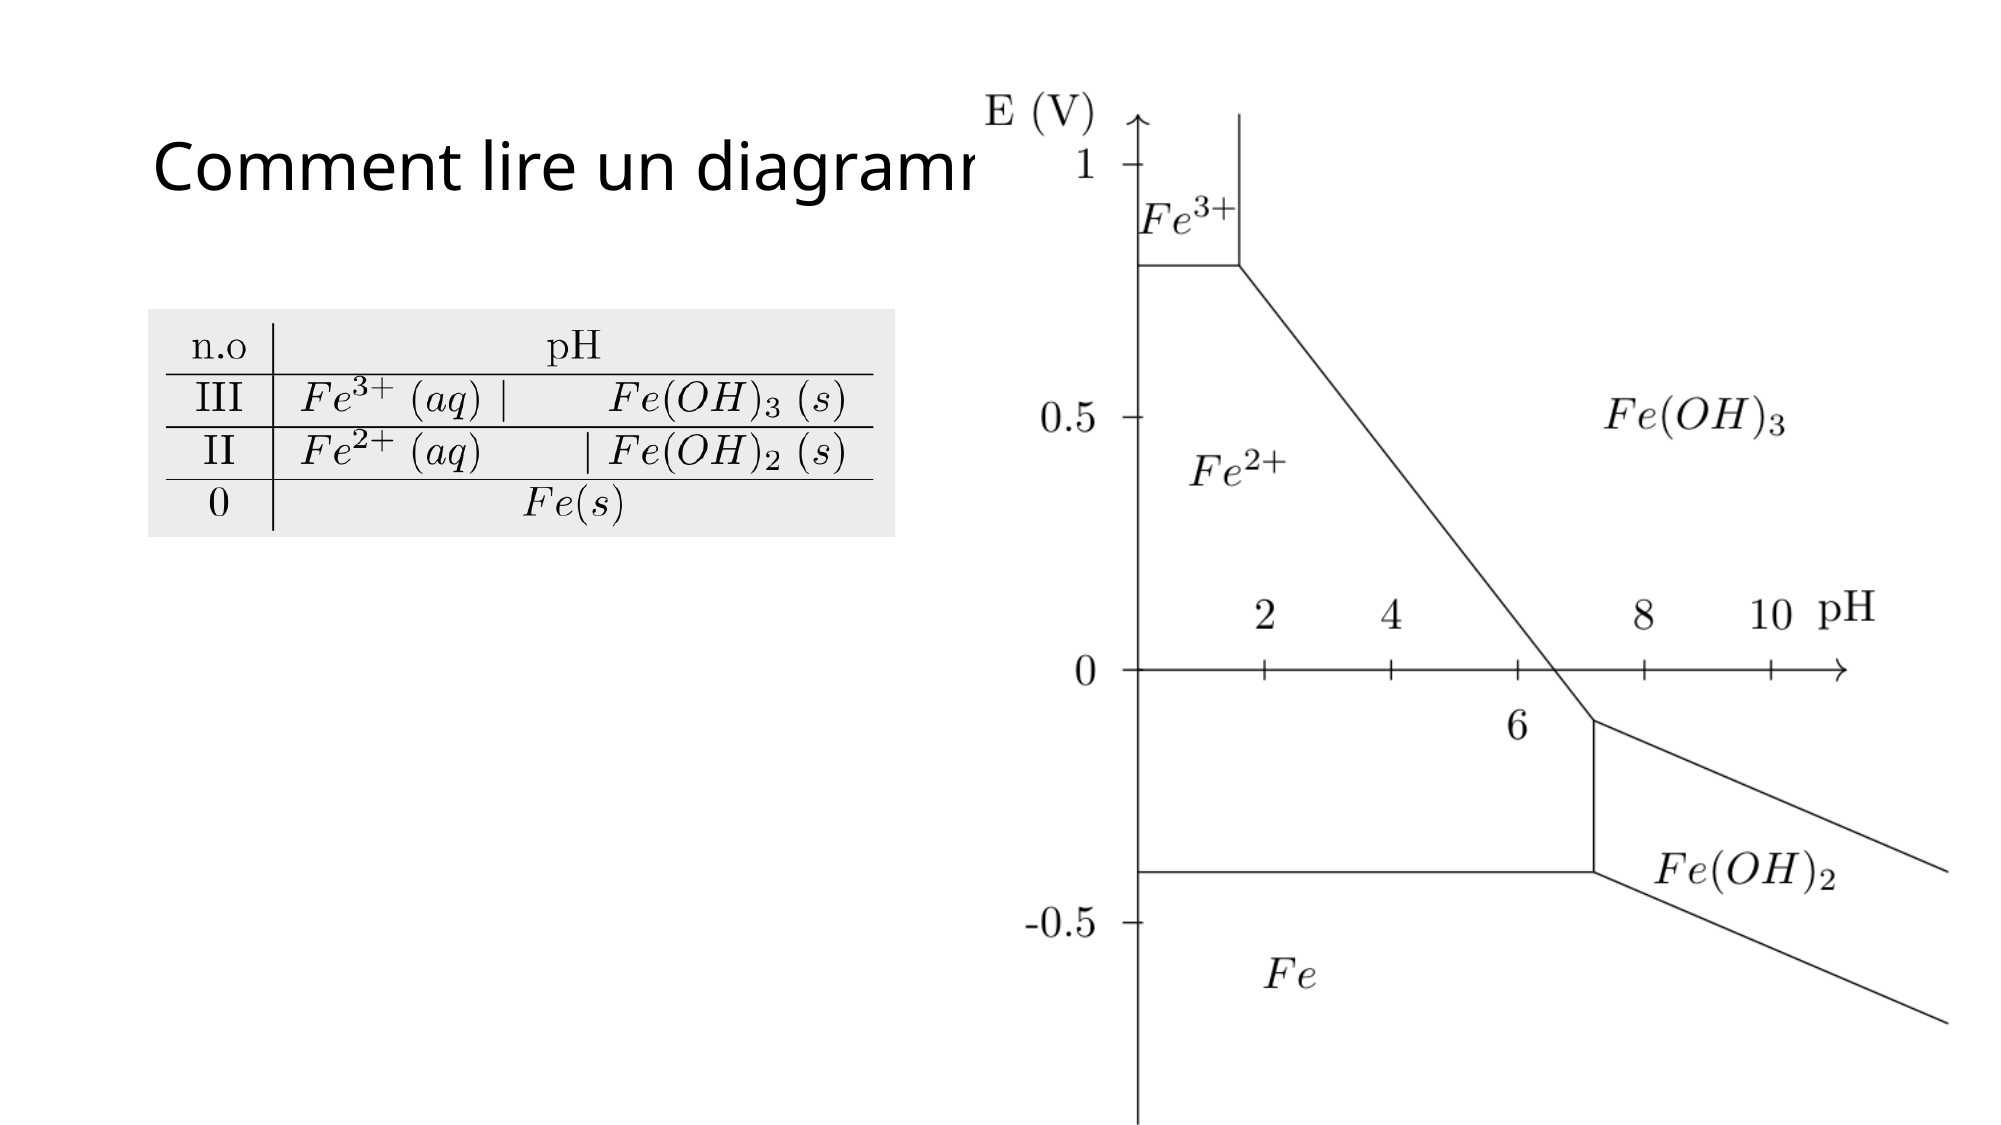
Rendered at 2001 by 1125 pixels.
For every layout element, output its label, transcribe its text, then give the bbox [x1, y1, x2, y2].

picture [148, 309, 895, 537]
title Comment lire un diagramme [137, 59, 1863, 278]
picture [975, 76, 2000, 1125]
